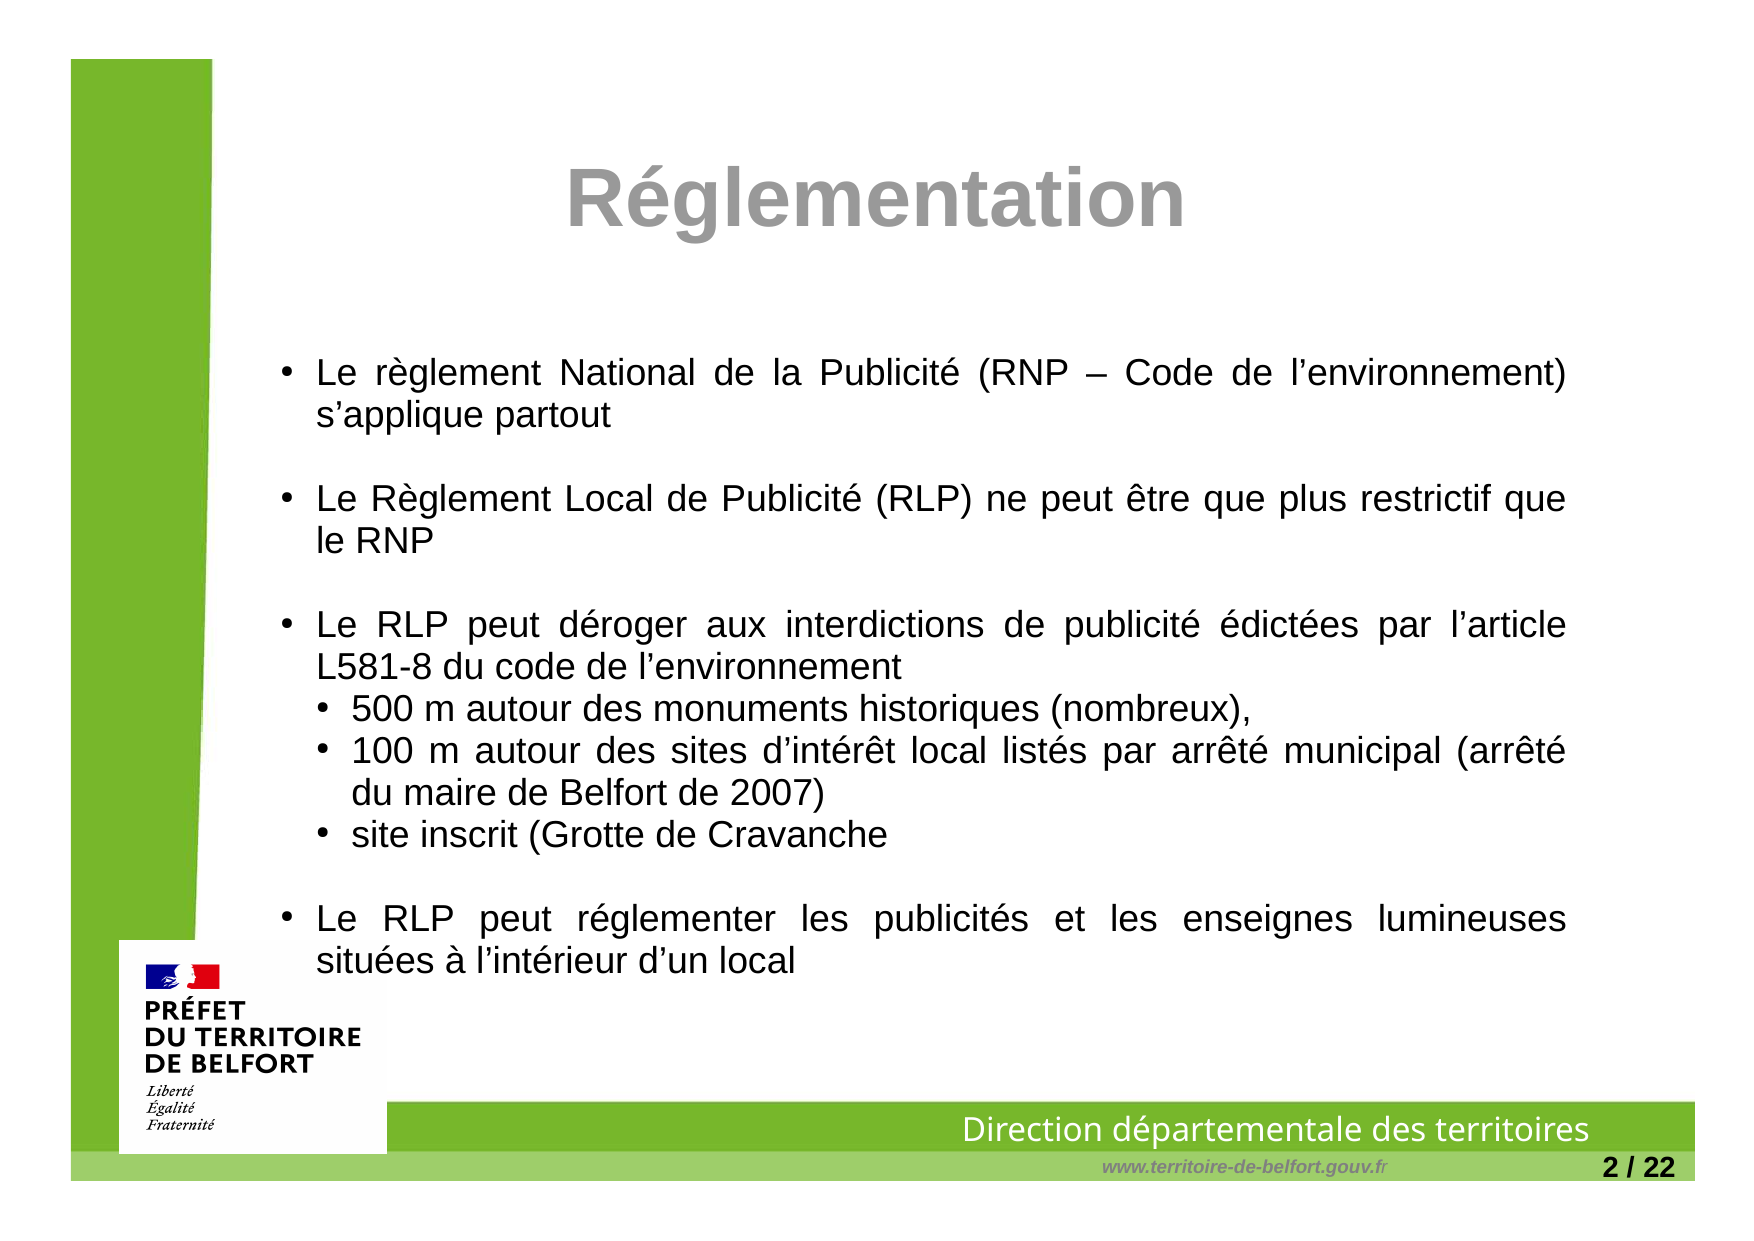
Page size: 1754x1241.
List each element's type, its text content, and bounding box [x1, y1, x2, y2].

title Réglementation [140, 103, 1614, 292]
picture [70, 59, 1695, 1181]
text_box Le règlement National de la Publicité (RNP – Code de l’environnement) s’applique partout Le Règlement Local de Publicité (RLP) ne peut être que plus restrictif que le RNP Le RLP peut déroger aux interdictions de publicité édictées par l’article L581-8 du code de l’environnement 500 m autour des monuments historiques (nombreux), 100 m autour des sites d’intérêt local listés par arrêté municipal (arrêté du maire de Belfort de 2007) site inscrit (Grotte de Cravanche Le RLP peut réglementer les publicités et les enseignes lumineuses situées à l’intérieur d’un local [265, 343, 1582, 1115]
